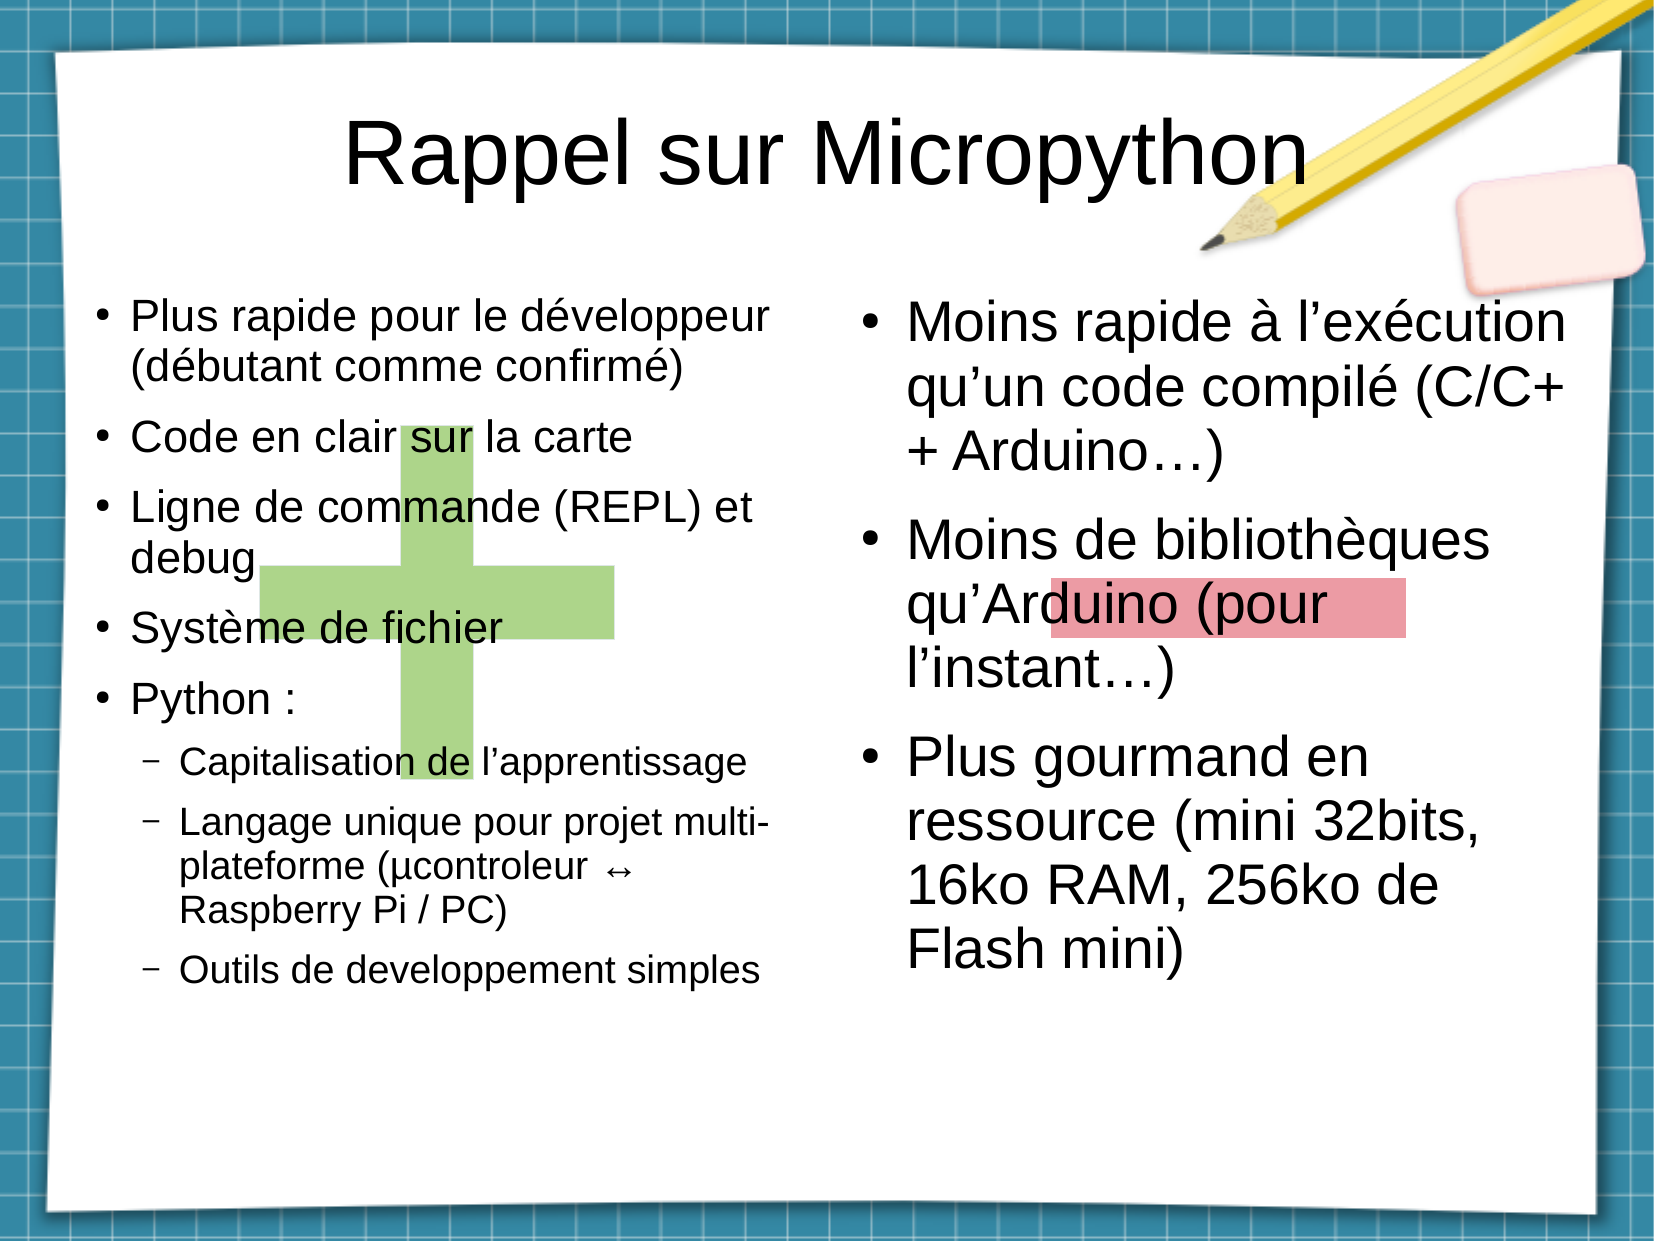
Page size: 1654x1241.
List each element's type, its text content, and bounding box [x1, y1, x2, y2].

list Plus rapide pour le développeur (débutant comme confirmé) Code en clair sur la carte Ligne de commande (REPL) et debug Système de fichier Python : Capitalisation de l’apprentissage Langage unique pour projet multi-plateforme (µcontroleur ↔ Raspberry Pi / PC) Outils de developpement simples [82, 290, 809, 1010]
list Moins rapide à l’exécution qu’un code compilé (C/C++ Arduino…) Moins de bibliothèques qu’Arduino (pour l’instant…) Plus gourmand en ressource (mini 32bits, 16ko RAM, 256ko de Flash mini) [845, 290, 1572, 1010]
title Rappel sur Micropython [82, 49, 1571, 257]
picture [0, 0, 1654, 1241]
